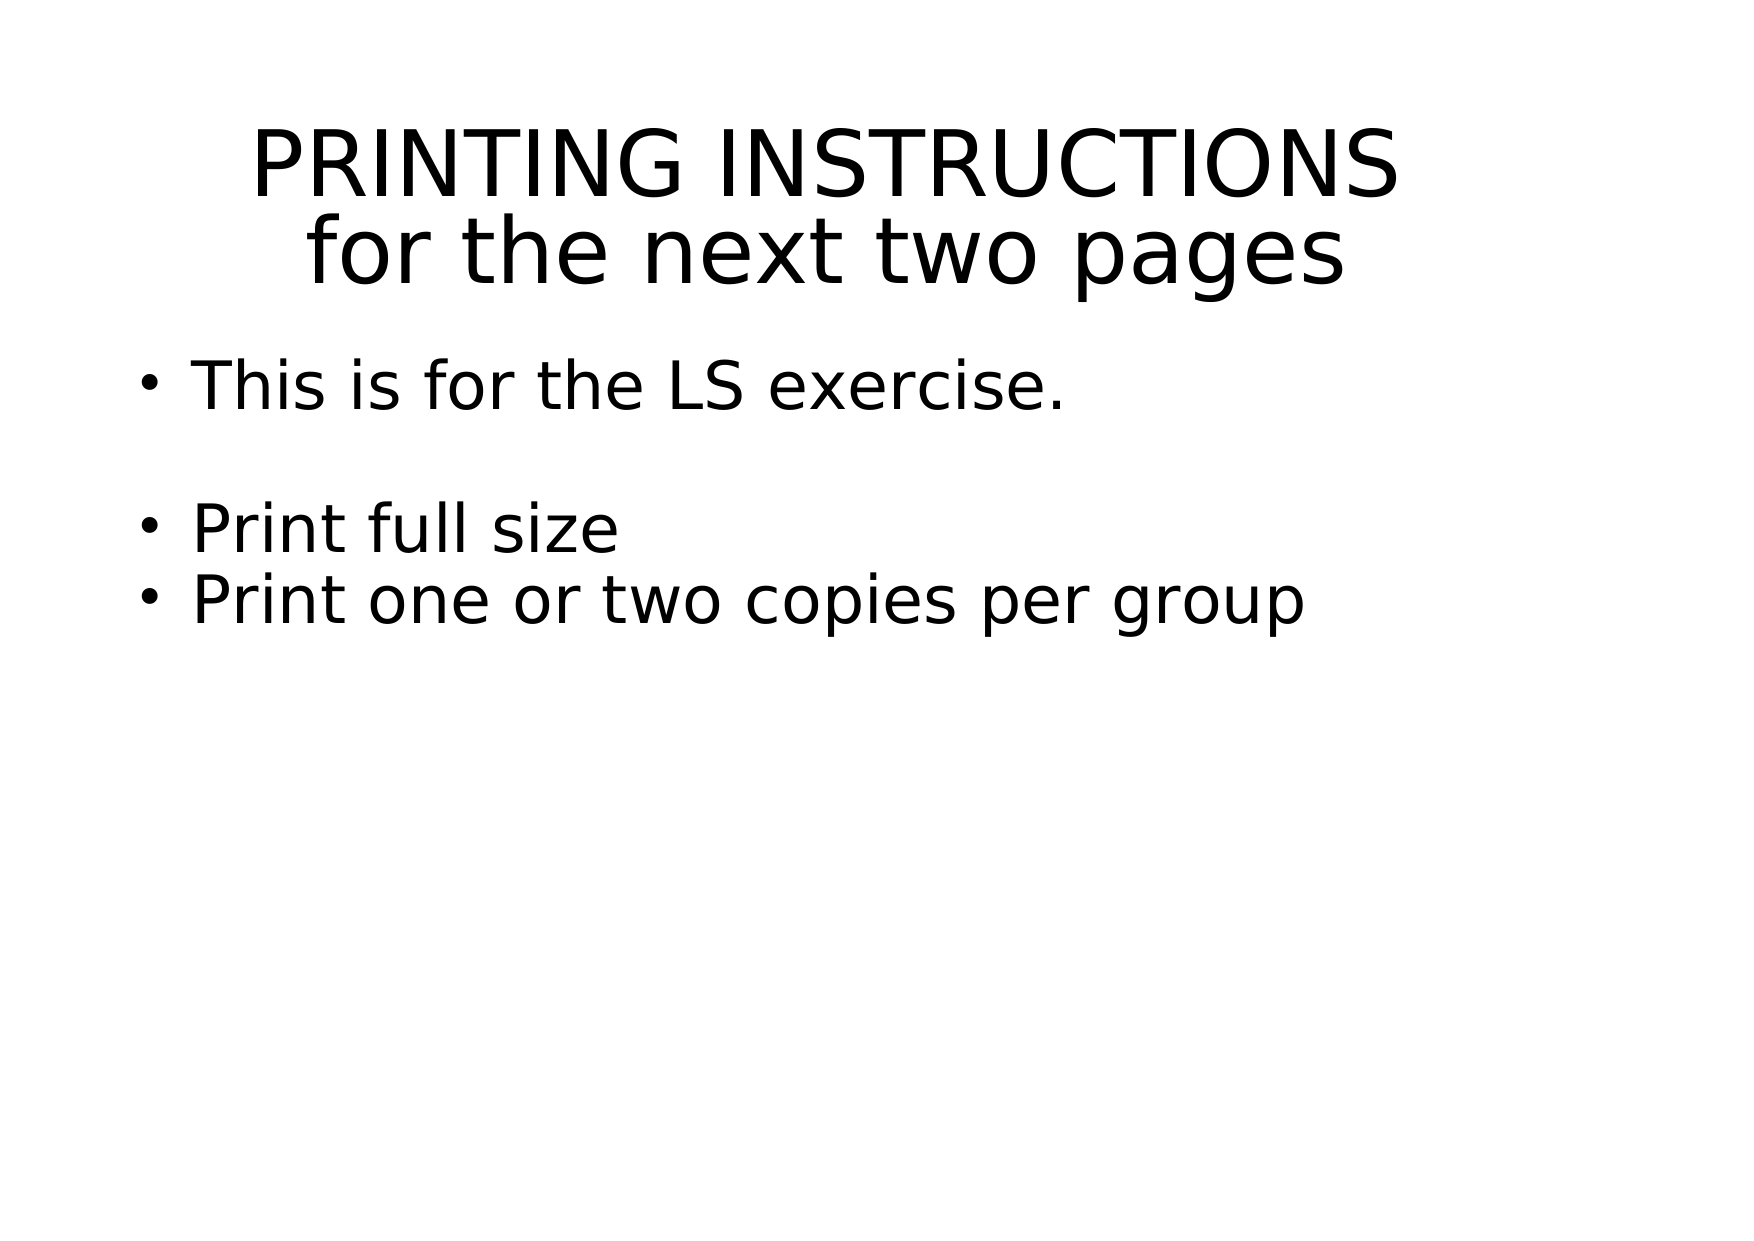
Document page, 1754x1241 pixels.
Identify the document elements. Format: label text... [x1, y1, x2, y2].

title PRINTING INSTRUCTIONS for the next two pages [123, 109, 1530, 319]
list This is for the LS exercise. Print full size Print one or two copies per group [123, 357, 1530, 1135]
